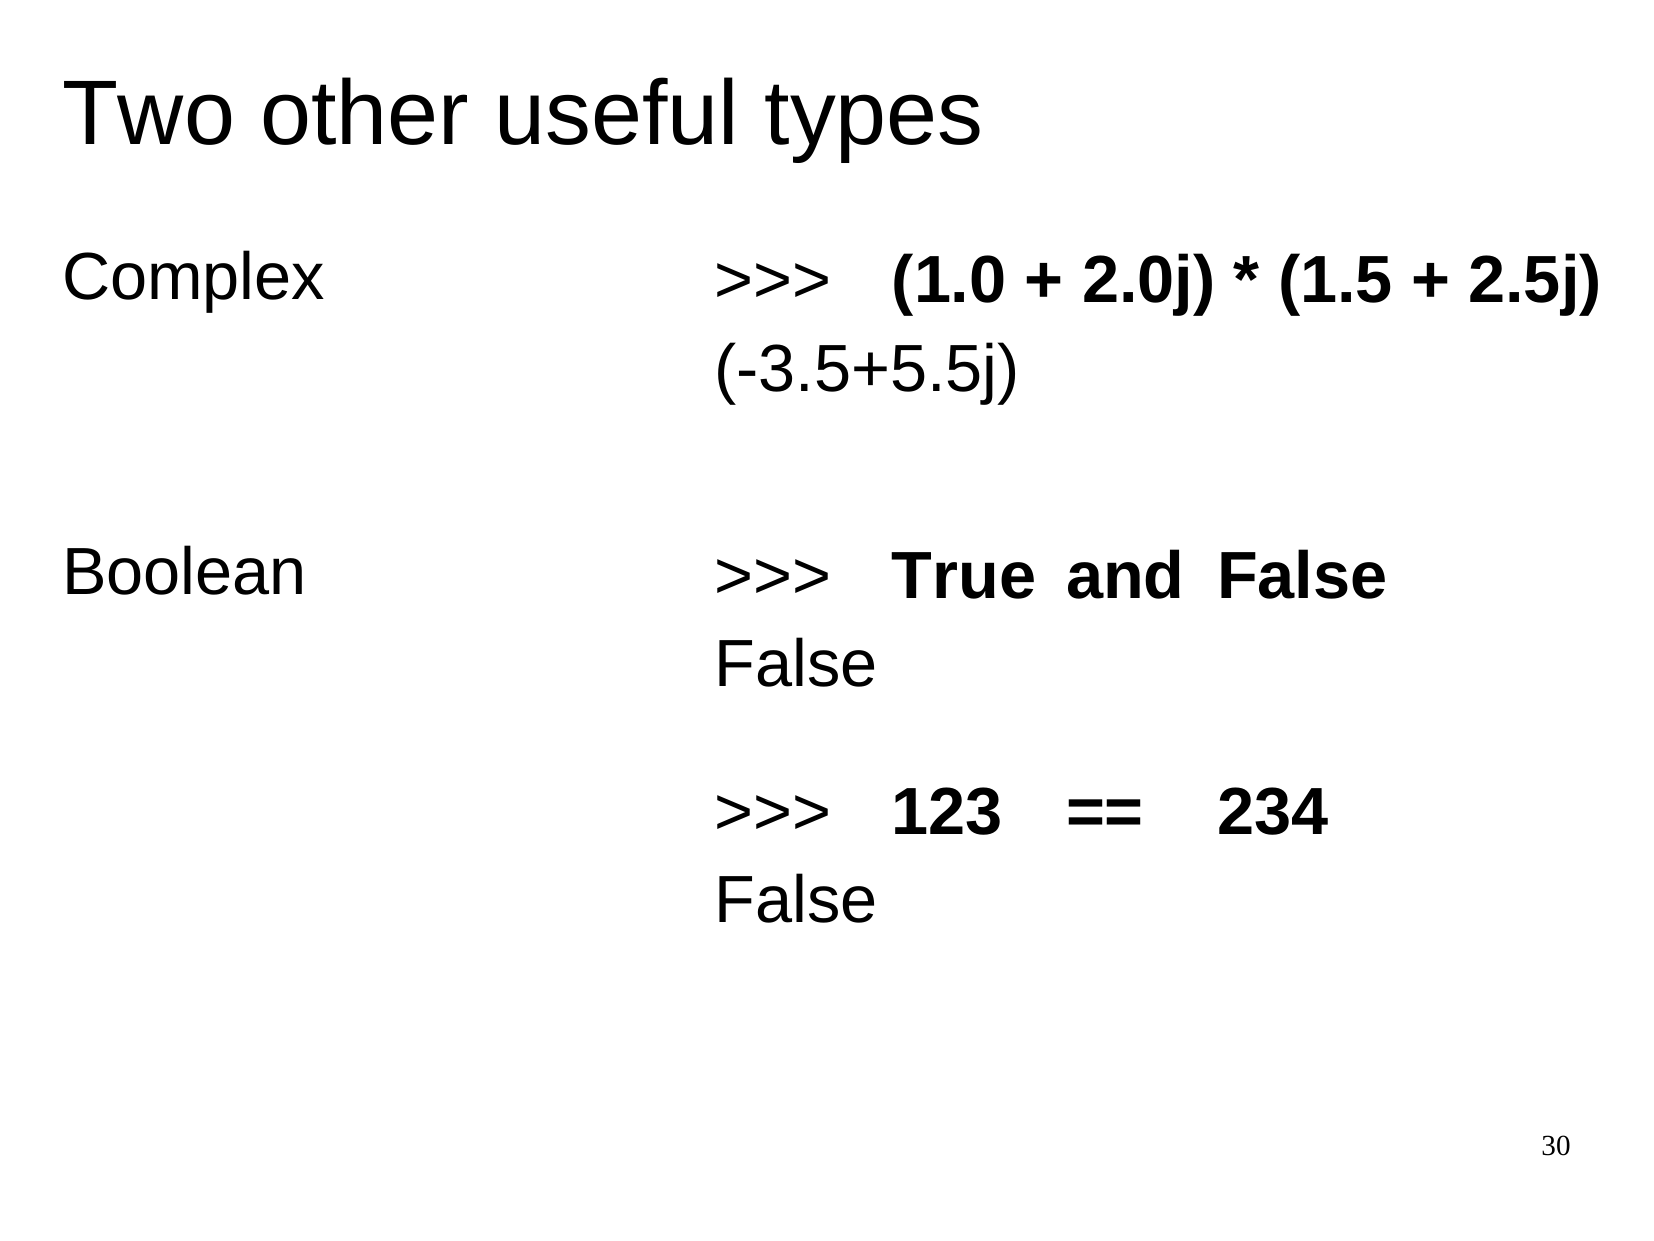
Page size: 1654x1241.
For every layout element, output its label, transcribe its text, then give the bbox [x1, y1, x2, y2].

text_box >>> [708, 236, 838, 323]
text_box False [708, 856, 884, 944]
text_box >>> [708, 531, 838, 619]
text_box Two other useful types [59, 59, 989, 168]
text_box False [708, 620, 884, 707]
text_box Boolean [59, 531, 310, 613]
text_box (1.0 + 2.0j) * (1.5 + 2.5j) [885, 236, 1609, 323]
text_box >>> [708, 767, 838, 855]
text_box (-3.5+5.5j) [708, 324, 1027, 412]
text_box Complex [59, 236, 329, 317]
text_box 123 == 234 [885, 767, 1335, 855]
text_box True and False [885, 531, 1394, 619]
